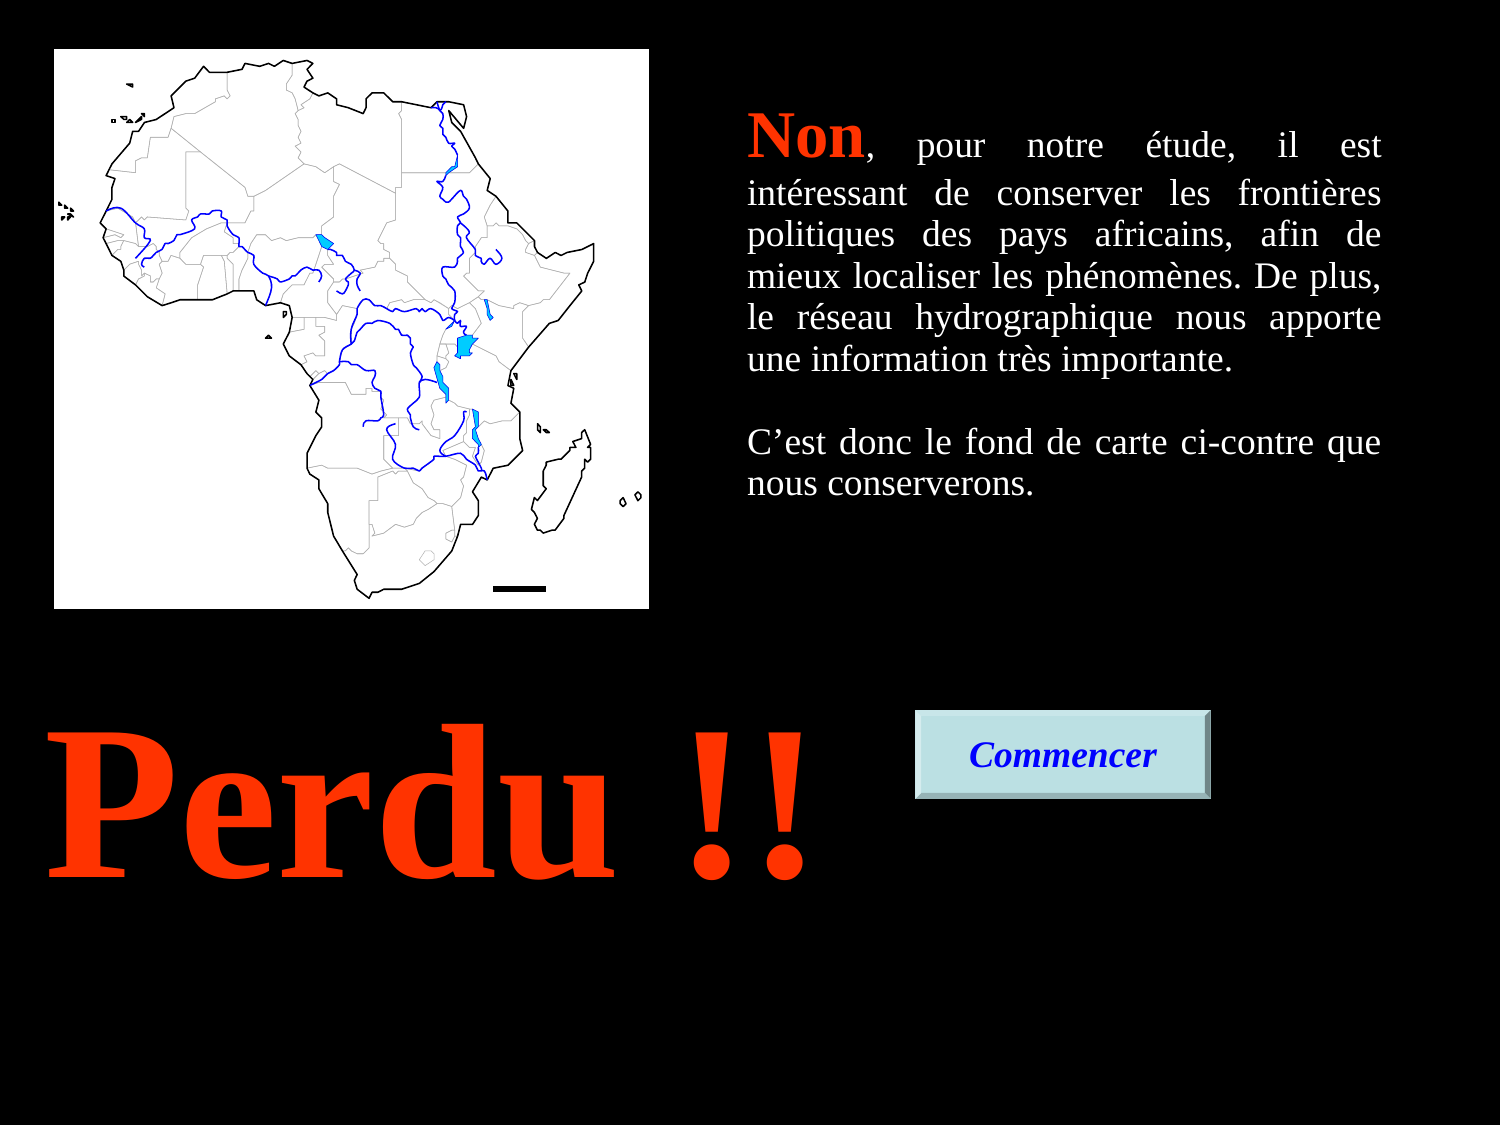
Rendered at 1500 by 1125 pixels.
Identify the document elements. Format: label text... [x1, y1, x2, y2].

text_box Non, pour notre étude, il est intéressant de conserver les frontières politiques des pays africains, afin de mieux localiser les phénomènes. De plus, le réseau hydrographique nous apporte une information très importante. C’est donc le fond de carte ci-contre que nous conserverons. [732, 90, 1398, 512]
text_box Commencer [922, 716, 1204, 792]
text_box [53, 48, 650, 610]
text_box Perdu !! [29, 672, 838, 933]
